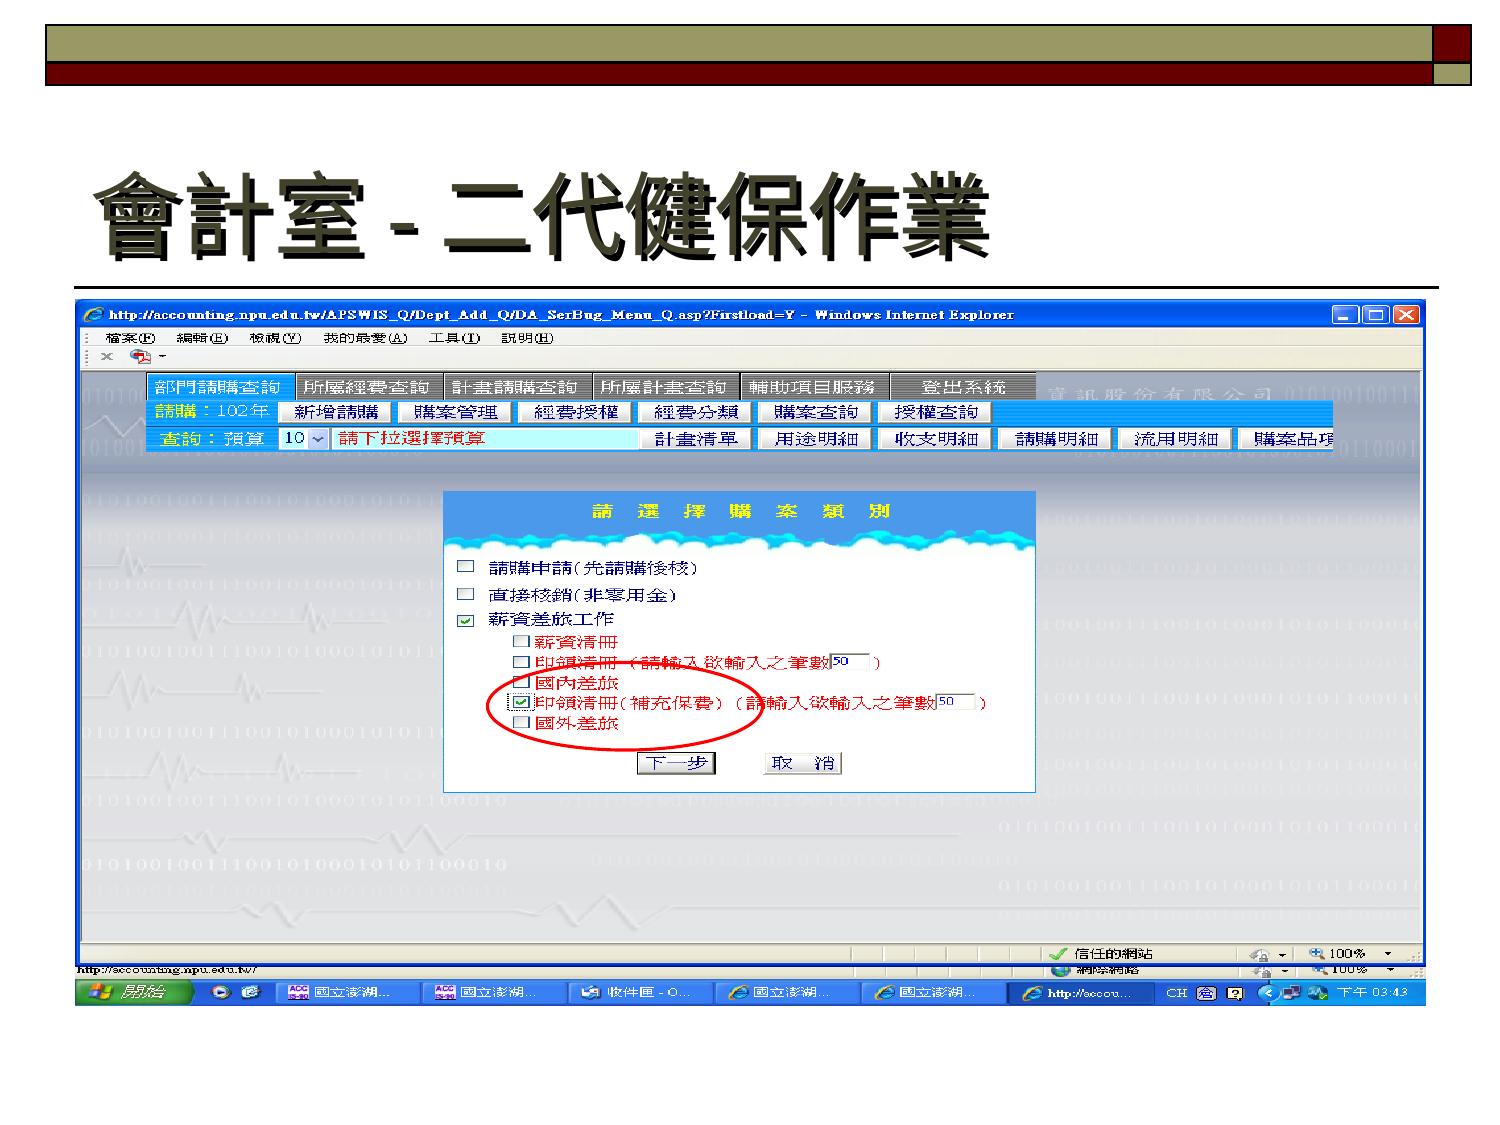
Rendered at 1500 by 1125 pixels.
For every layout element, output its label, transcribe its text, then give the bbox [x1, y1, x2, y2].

title 會計室-二代健保作業 [75, 87, 1426, 275]
text_box [487, 662, 763, 751]
picture [75, 299, 1426, 1006]
